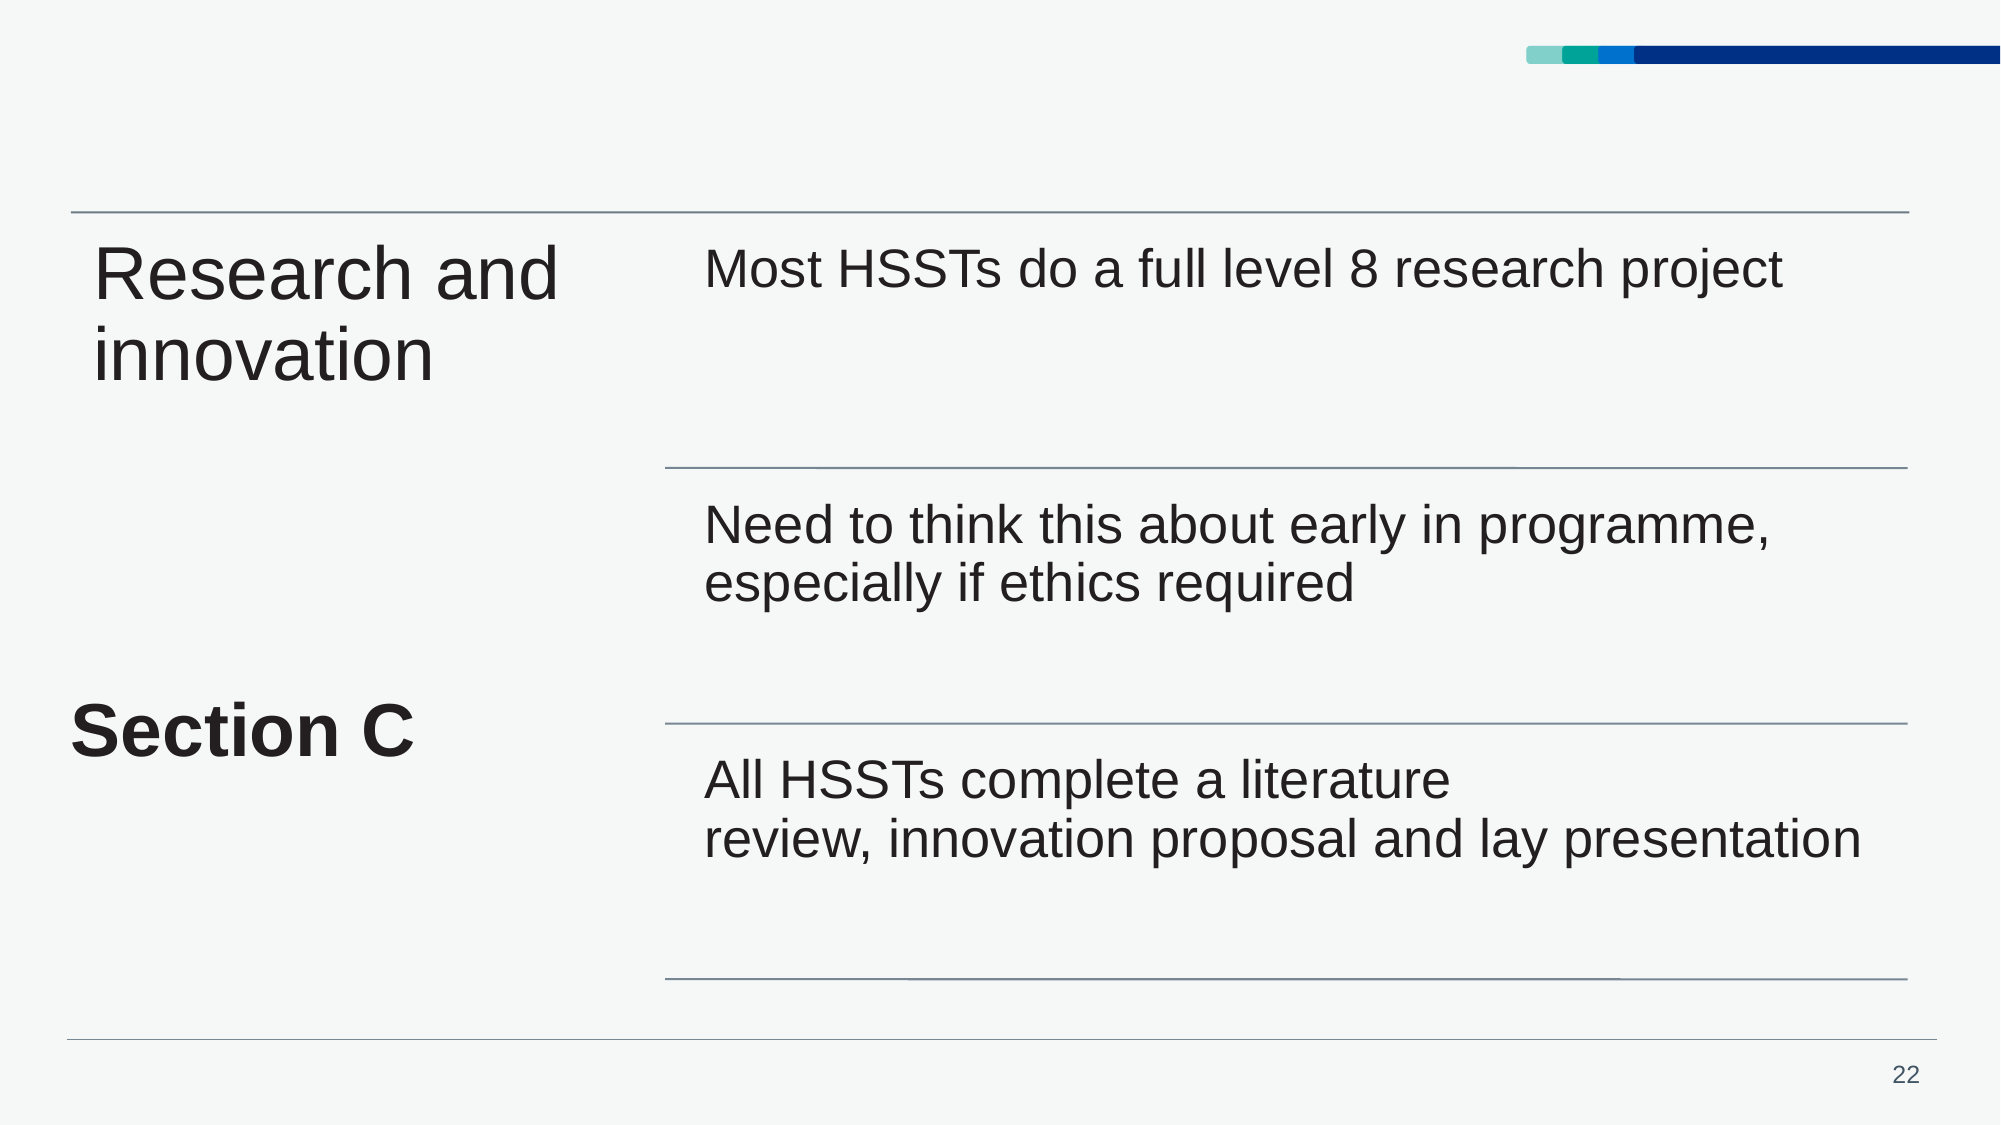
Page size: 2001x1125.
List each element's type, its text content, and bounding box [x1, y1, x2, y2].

text_box All HSSTs complete a literature review, innovation proposal and lay presentation [688, 735, 1908, 978]
text_box Most HSSTs do a full level 8 research project [688, 224, 1908, 467]
text_box Research and innovation [70, 212, 666, 992]
text_box Need to think this about early in programme, especially if ethics required [688, 480, 1908, 722]
title Section C [70, 70, 1942, 213]
